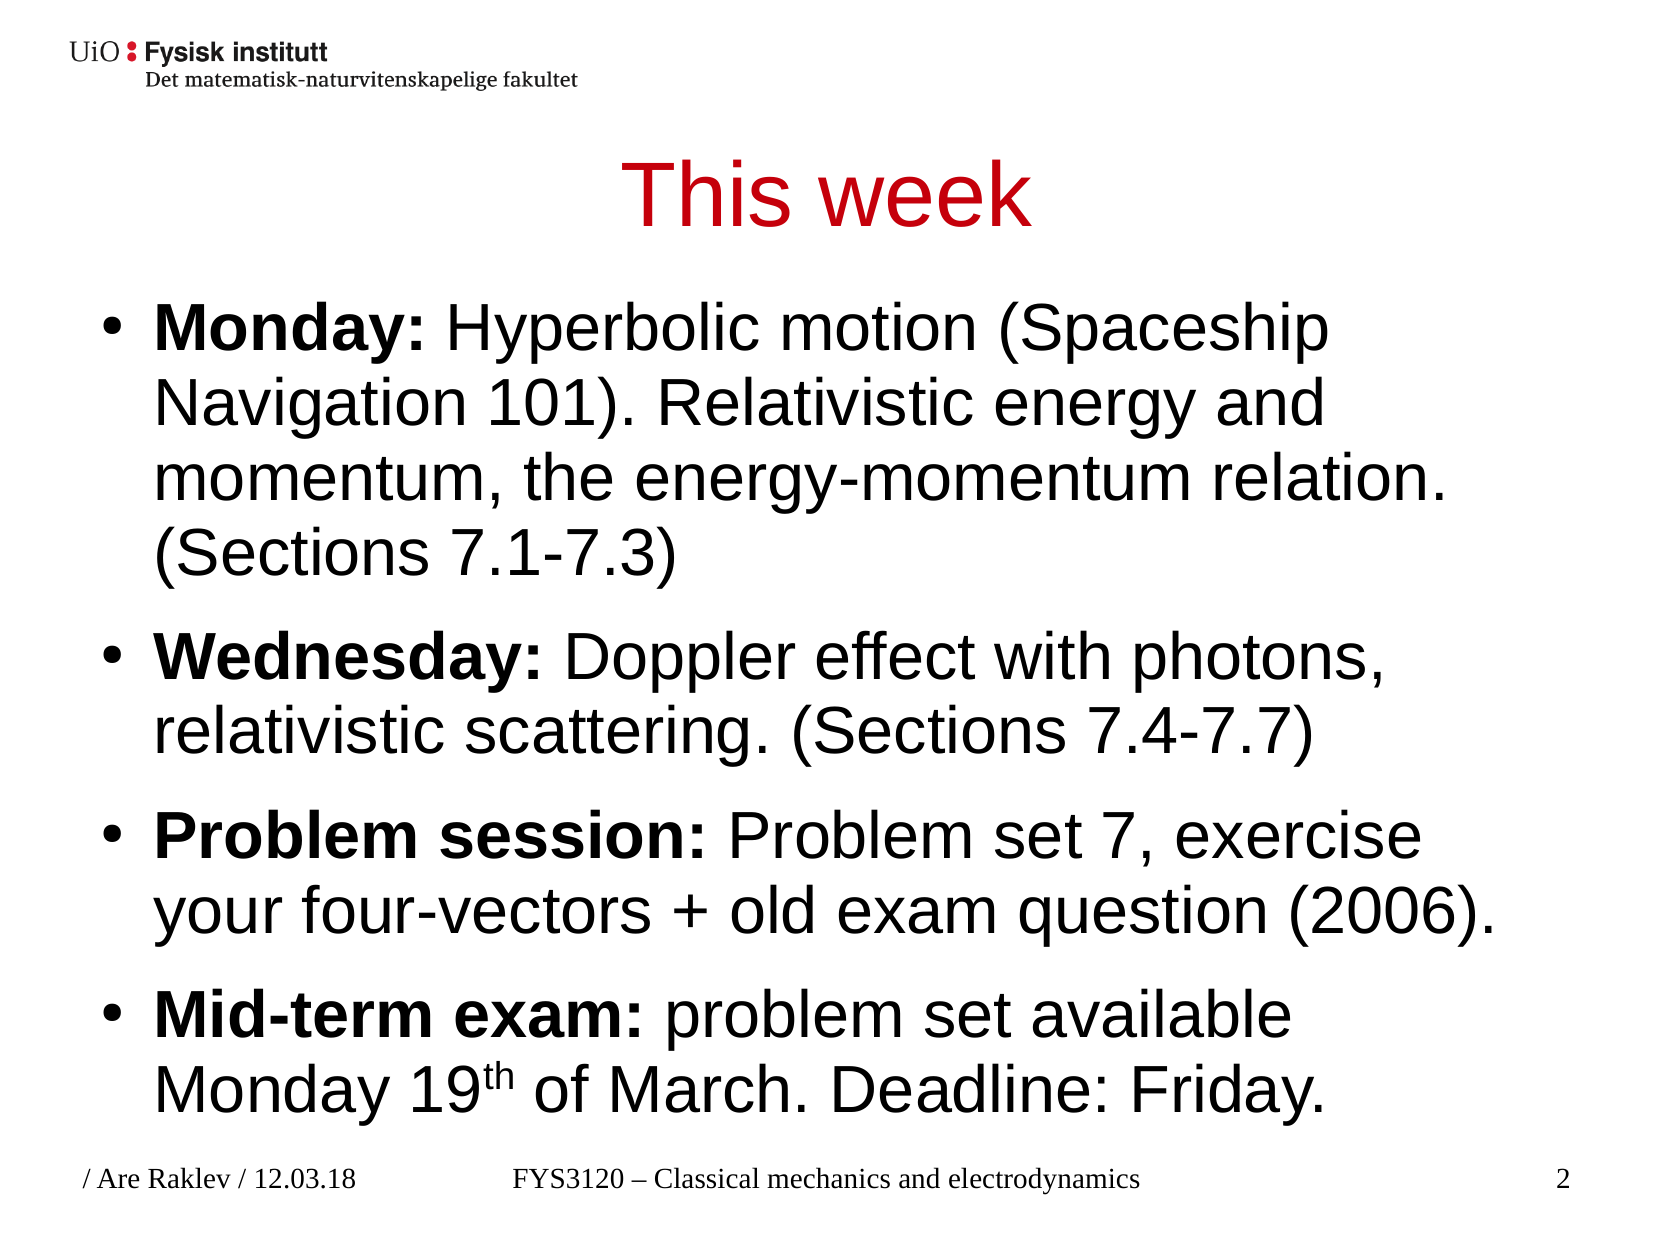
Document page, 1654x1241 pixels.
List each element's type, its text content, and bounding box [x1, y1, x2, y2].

list Monday: Hyperbolic motion (Spaceship Navigation 101). Relativistic energy and momentum, the energy-momentum relation. (Sections 7.1-7.3) Wednesday: Doppler effect with photons, relativistic scattering. (Sections 7.4-7.7) Problem session: Problem set 7, exercise your four-vectors + old exam question (2006). Mid-term exam: problem set available Monday 19th of March. Deadline: Friday. [82, 290, 1538, 1193]
picture [68, 37, 581, 93]
title This week [82, 90, 1571, 298]
